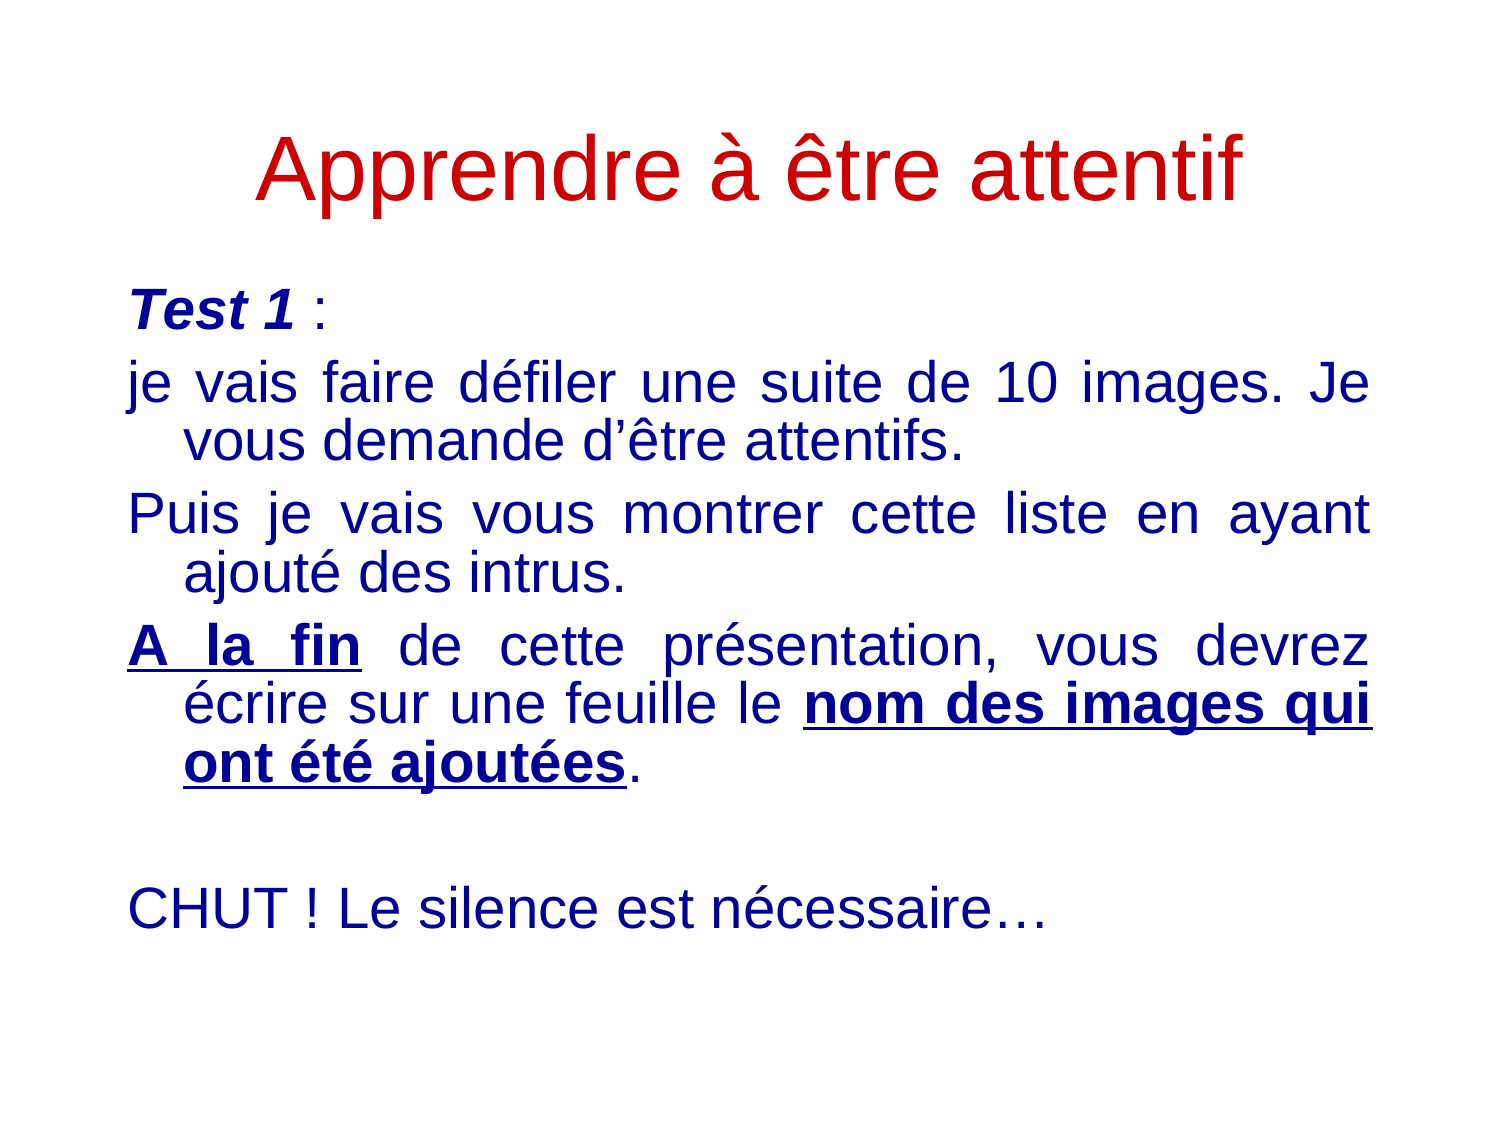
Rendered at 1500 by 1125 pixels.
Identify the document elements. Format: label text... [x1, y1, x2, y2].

list Test 1 : je vais faire défiler une suite de 10 images. Je vous demande d’être attentifs. Puis je vais vous montrer cette liste en ayant ajouté des intrus. A la fin de cette présentation, vous devrez écrire sur une feuille le nom des images qui ont été ajoutées. CHUT ! Le silence est nécessaire… [112, 275, 1388, 1001]
title Apprendre à être attentif [112, 74, 1388, 263]
